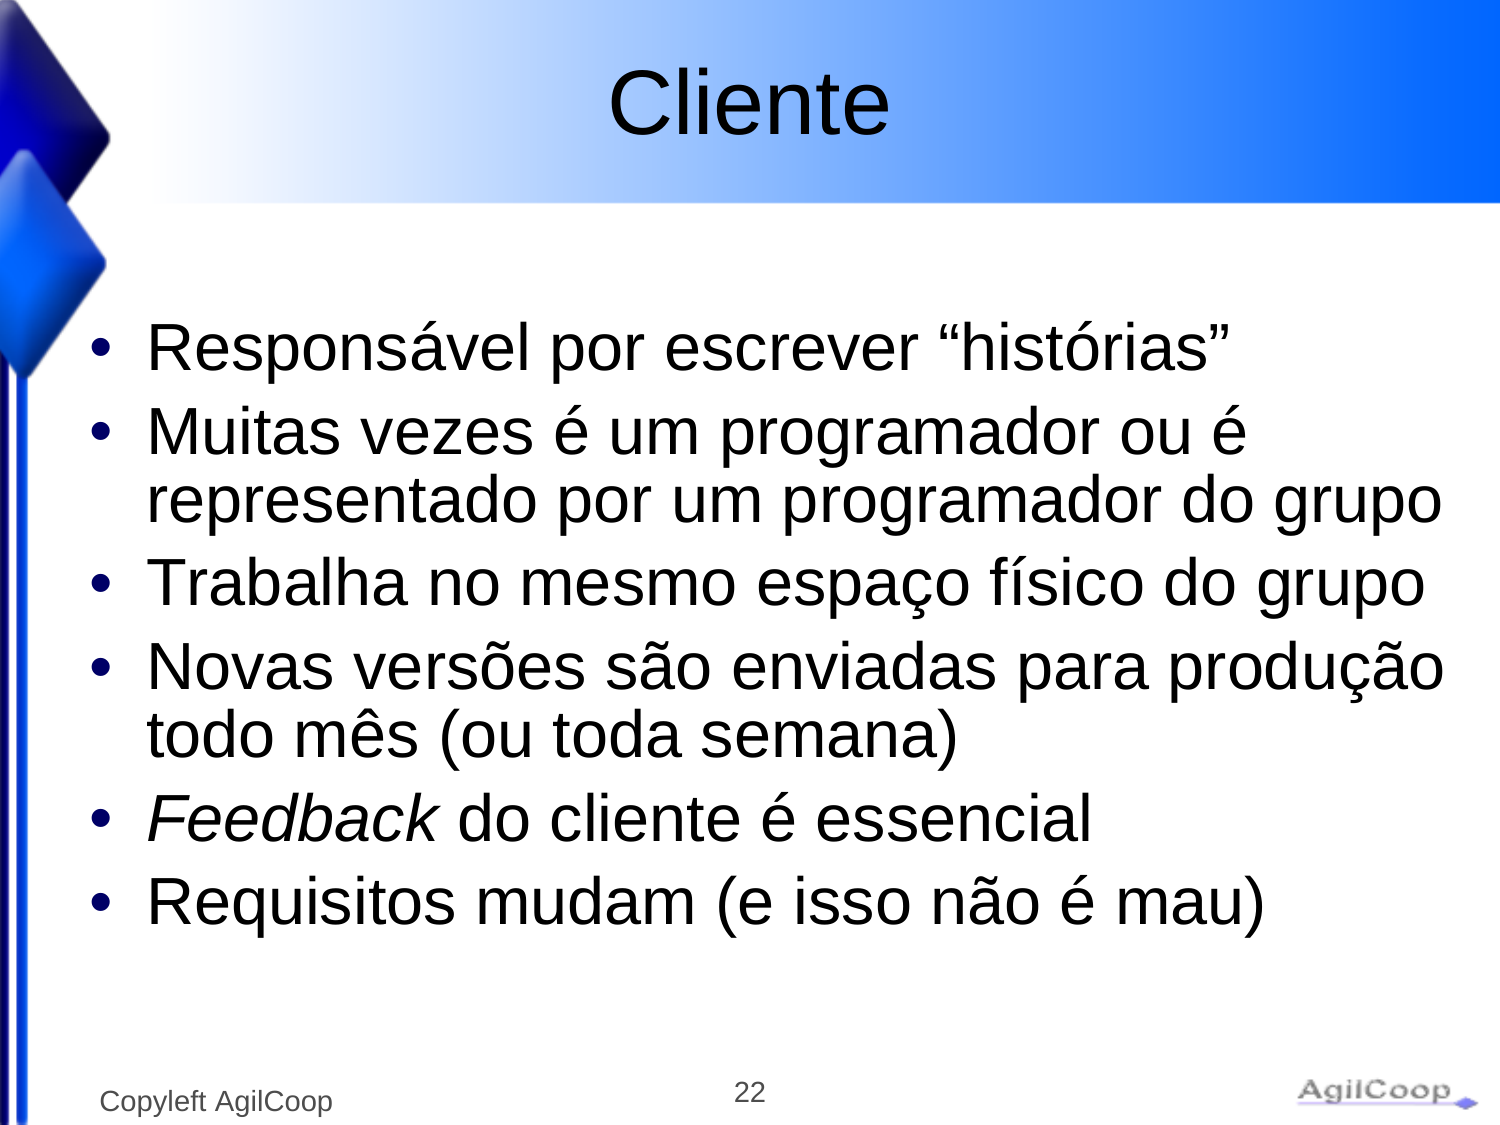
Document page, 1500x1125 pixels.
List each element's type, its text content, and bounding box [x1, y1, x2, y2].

picture [0, 0, 1500, 1125]
list Responsável por escrever “histórias” Muitas vezes é um programador ou é representado por um programador do grupo Trabalha no mesmo espaço físico do grupo Novas versões são enviadas para produção todo mês (ou toda semana) Feedback do cliente é essencial Requisitos mudam (e isso não é mau) [75, 309, 1500, 1038]
title Cliente [75, 8, 1426, 197]
